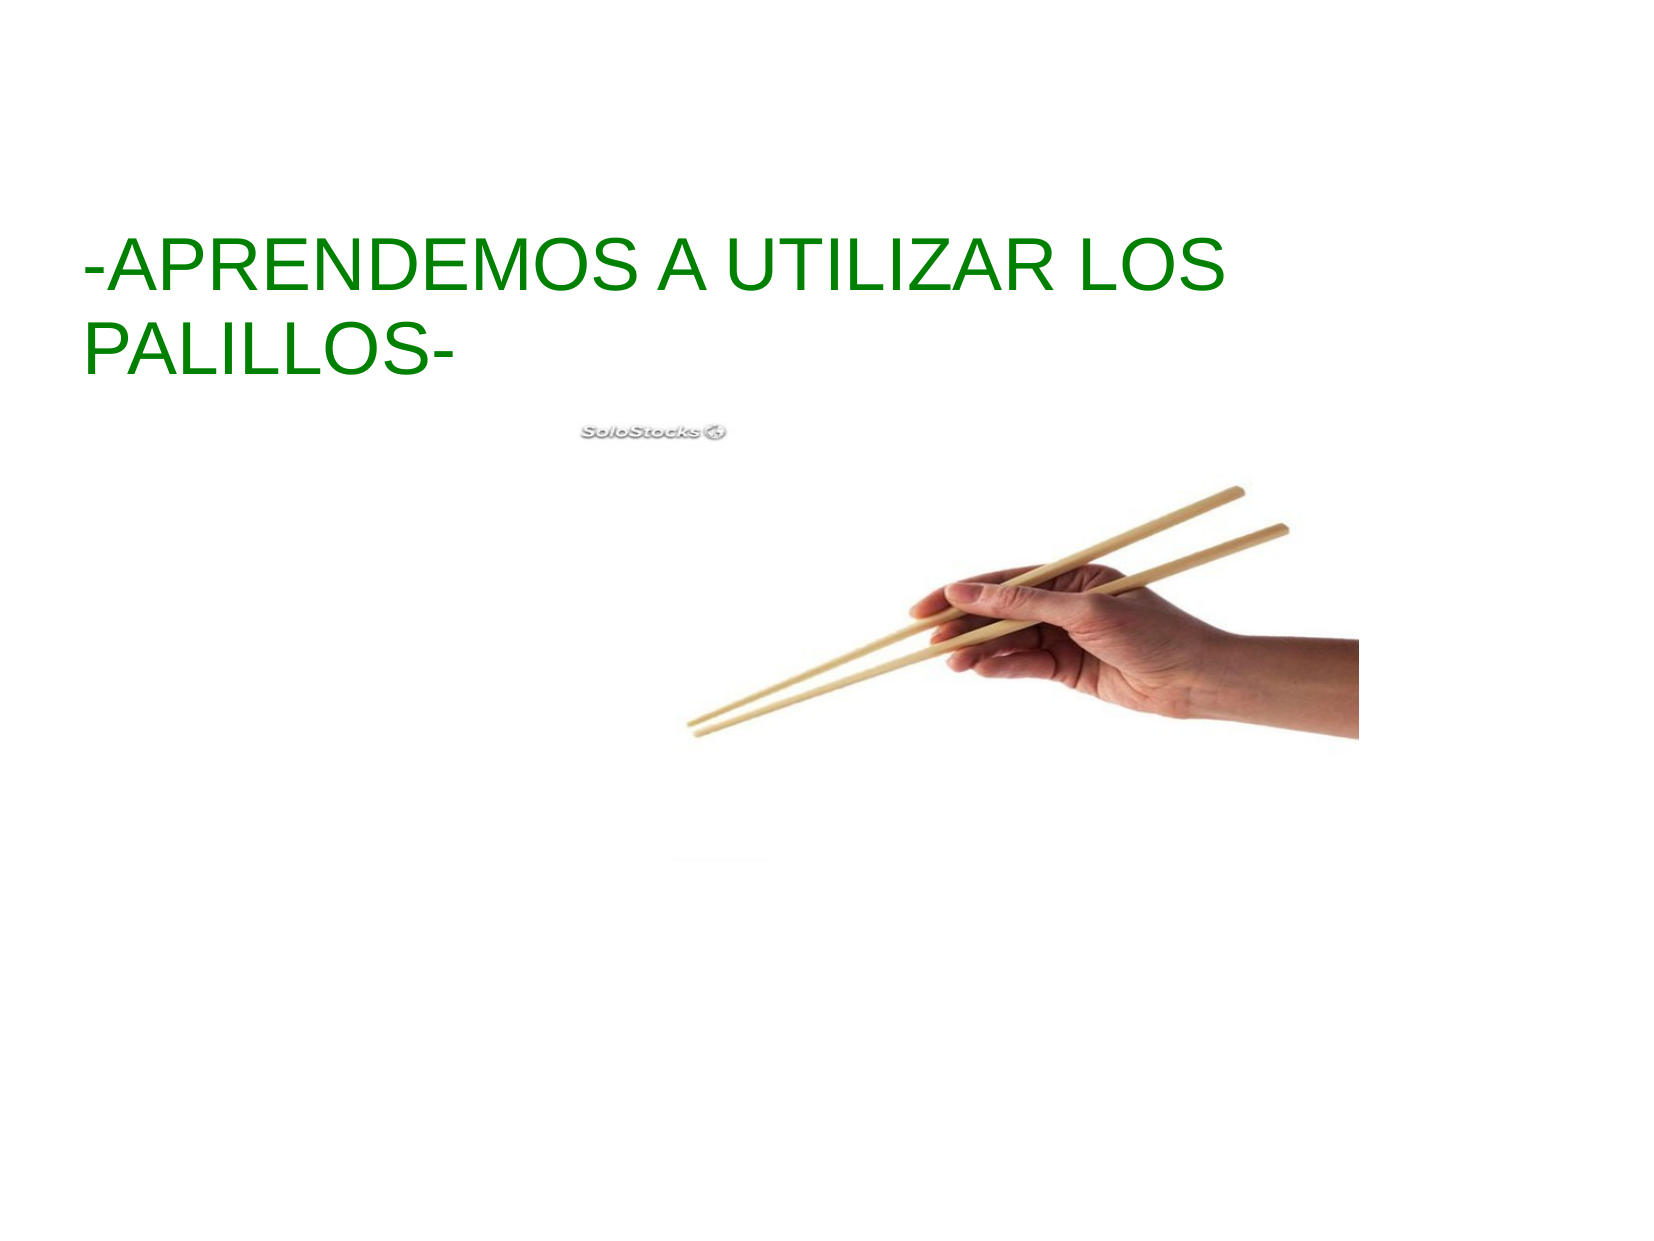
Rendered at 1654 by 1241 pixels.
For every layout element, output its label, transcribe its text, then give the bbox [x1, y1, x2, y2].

title -APRENDEMOS A UTILIZAR LOS PALILLOS- [82, 106, 1571, 898]
picture [577, 422, 1359, 898]
